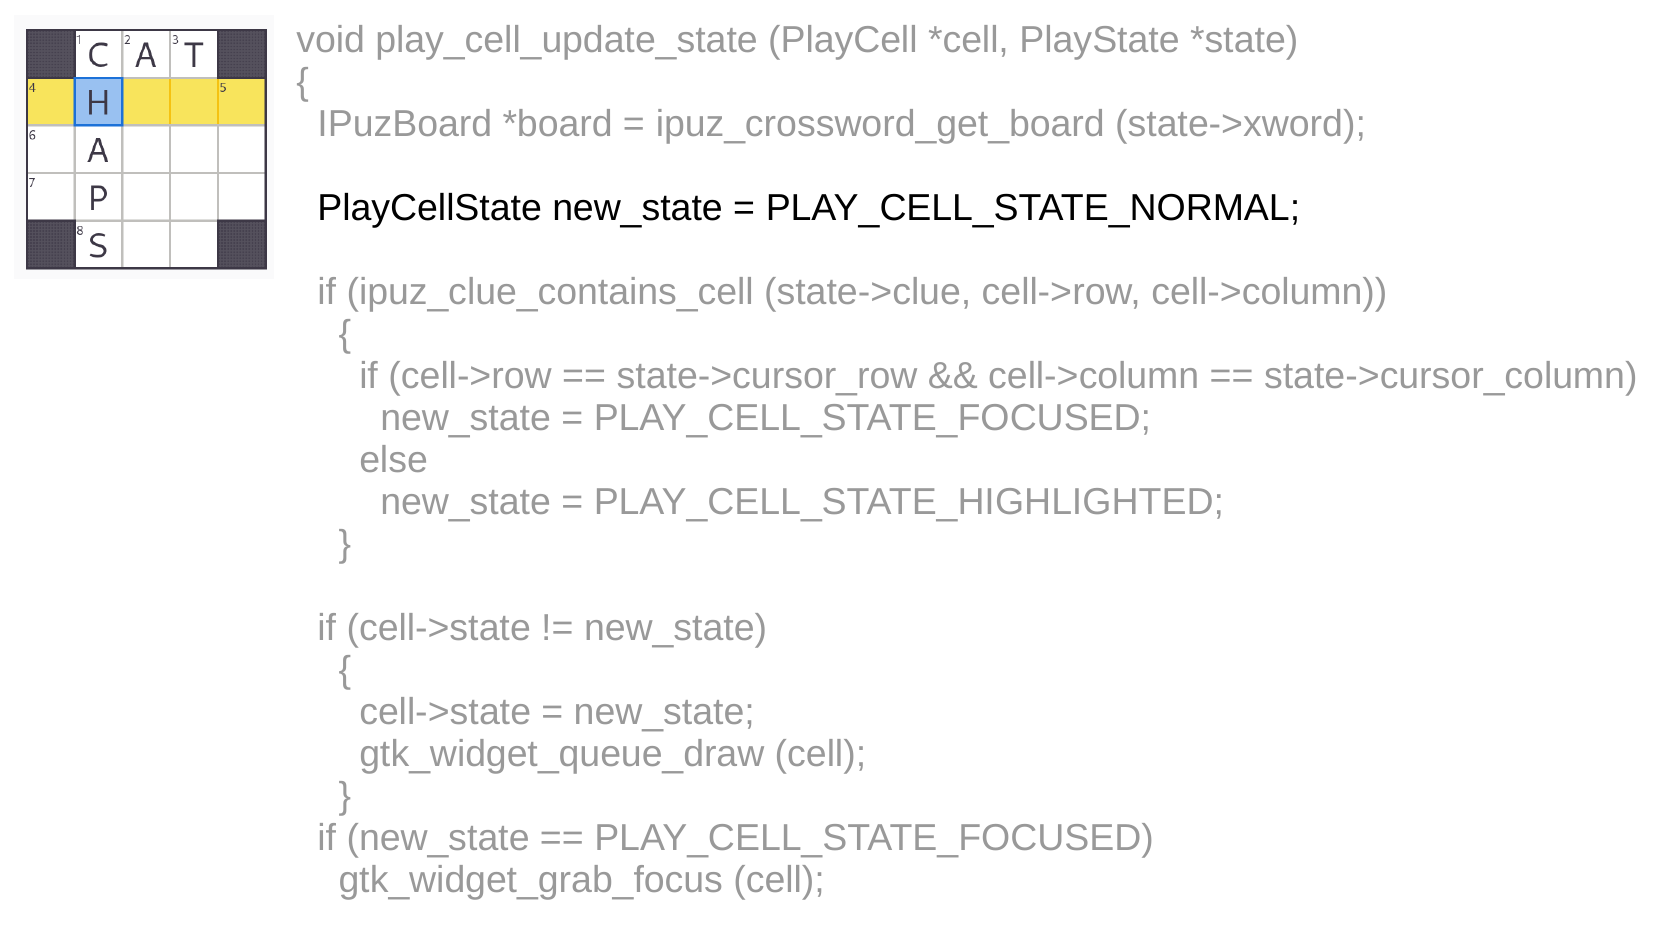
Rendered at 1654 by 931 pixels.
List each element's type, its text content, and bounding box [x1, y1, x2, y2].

picture [14, 15, 274, 279]
text_box void play_cell_update_state (PlayCell *cell, PlayState *state) { IPuzBoard *board = ipuz_crossword_get_board (state->xword); PlayCellState new_state = PLAY_CELL_STATE_NORMAL; if (ipuz_clue_contains_cell (state->clue, cell->row, cell->column)) { if (cell->row == state->cursor_row && cell->column == state->cursor_column) new_state = PLAY_CELL_STATE_FOCUSED; else new_state = PLAY_CELL_STATE_HIGHLIGHTED; } if (cell->state != new_state) { cell->state = new_state; gtk_widget_queue_draw (cell); } if (new_state == PLAY_CELL_STATE_FOCUSED) gtk_widget_grab_focus (cell); // ... } [281, 11, 1654, 931]
